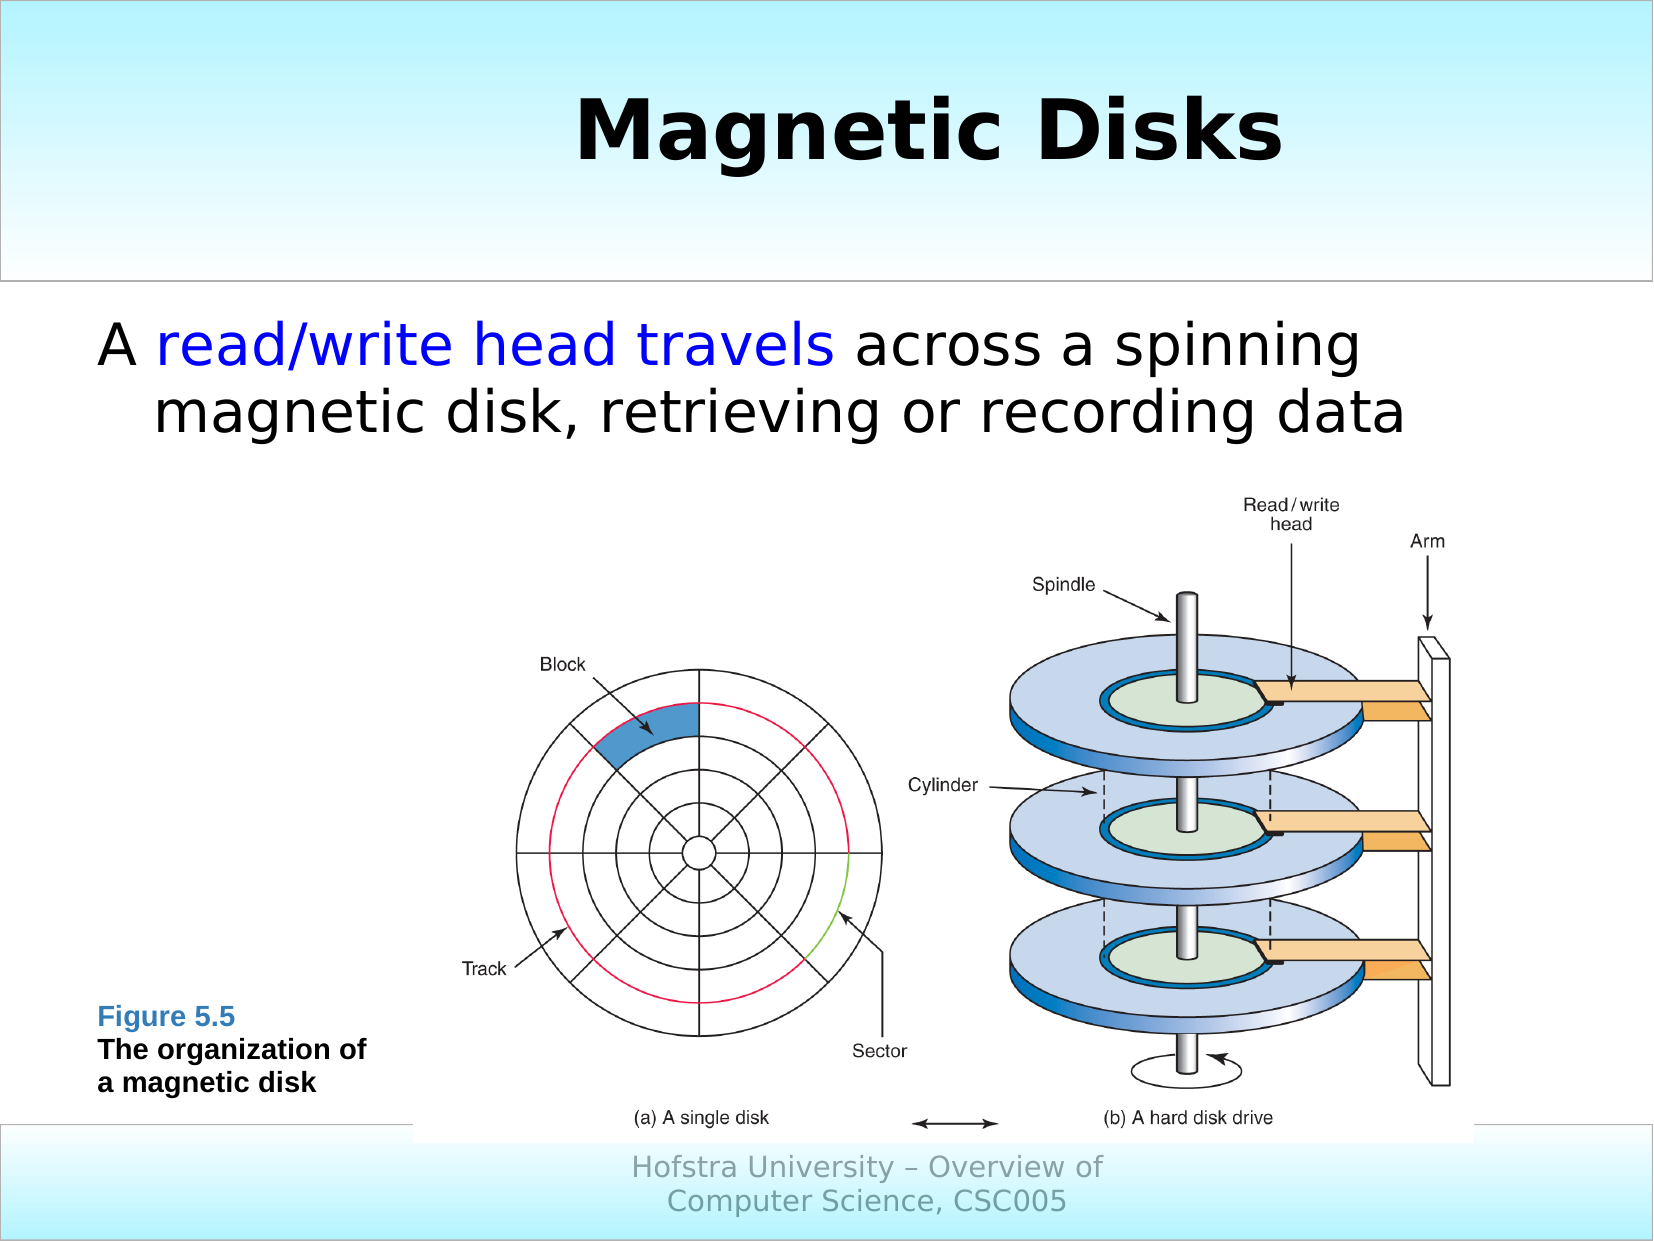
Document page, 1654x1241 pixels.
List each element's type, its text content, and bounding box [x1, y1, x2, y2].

title Magnetic Disks [247, 27, 1612, 235]
list A read/write head travels across a spinning magnetic disk, retrieving or recording data [82, 303, 1571, 552]
picture [413, 458, 1474, 1143]
text_box Figure 5.5 The organization of a magnetic disk [82, 992, 400, 1107]
